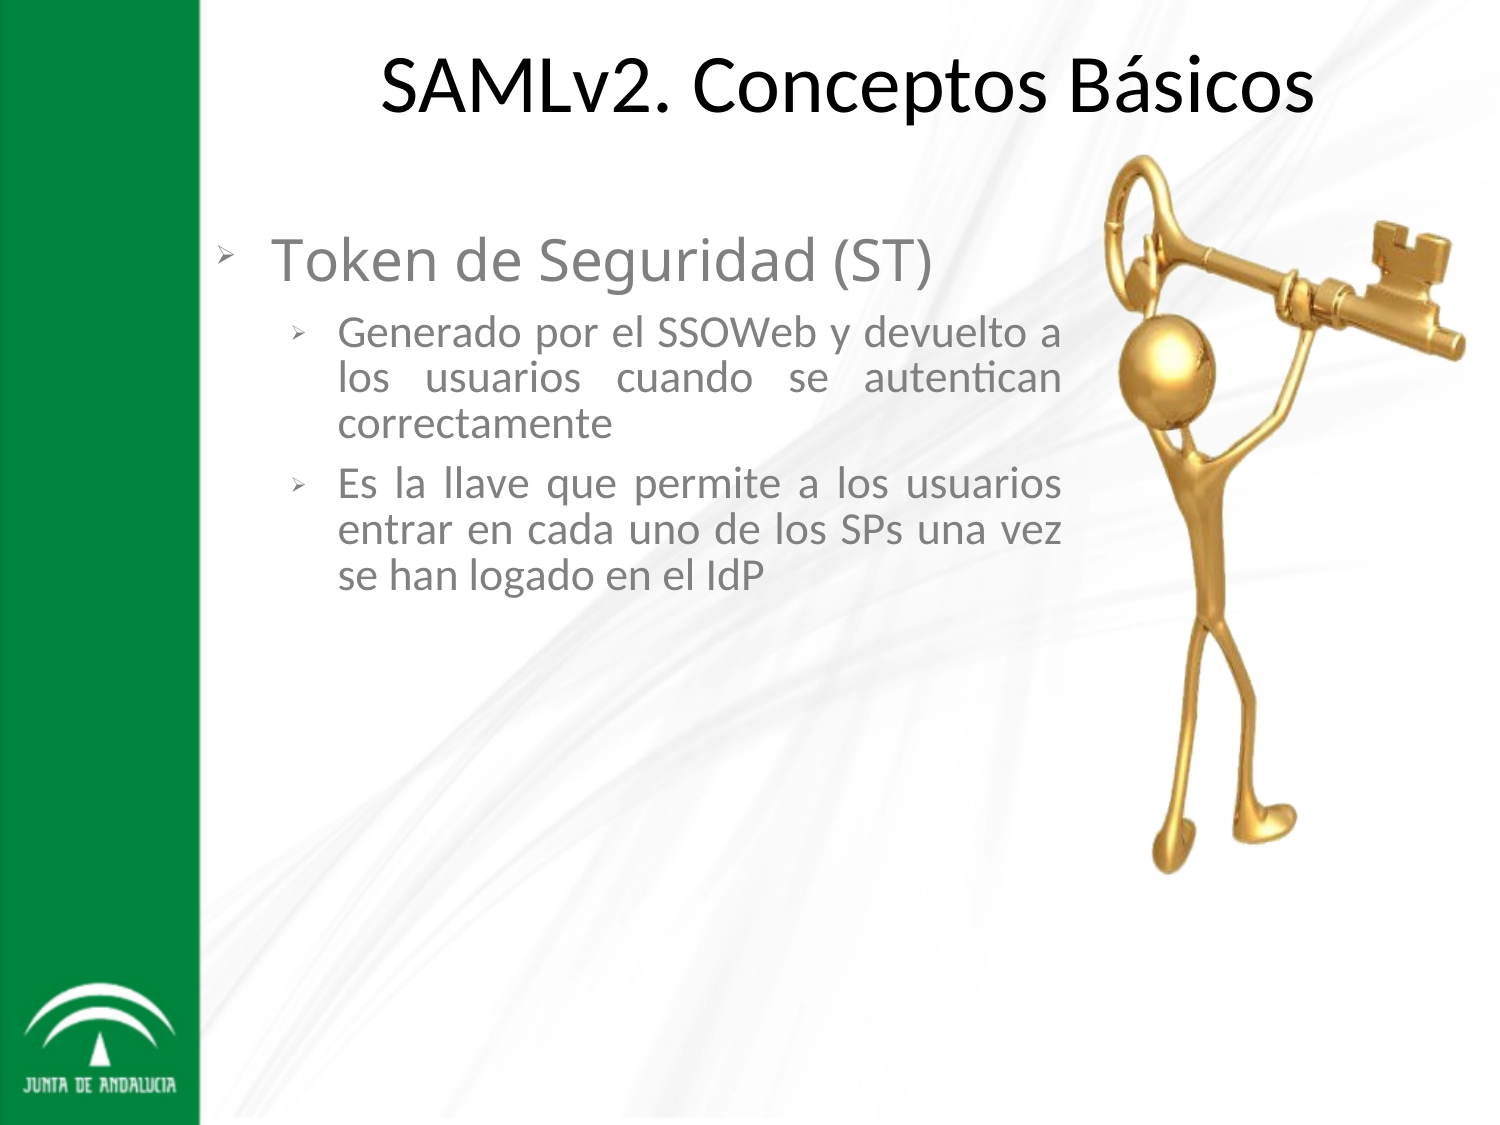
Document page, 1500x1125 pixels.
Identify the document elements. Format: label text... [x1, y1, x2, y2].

picture [0, 0, 1500, 1125]
list Token de Seguridad (ST) Generado por el SSOWeb y devuelto a los usuarios cuando se autentican correctamente Es la llave que permite a los usuarios entrar en cada uno de los SPs una vez se han logado en el IdP [215, 219, 937, 870]
title SAMLv2. Conceptos Básicos [183, 38, 1500, 146]
